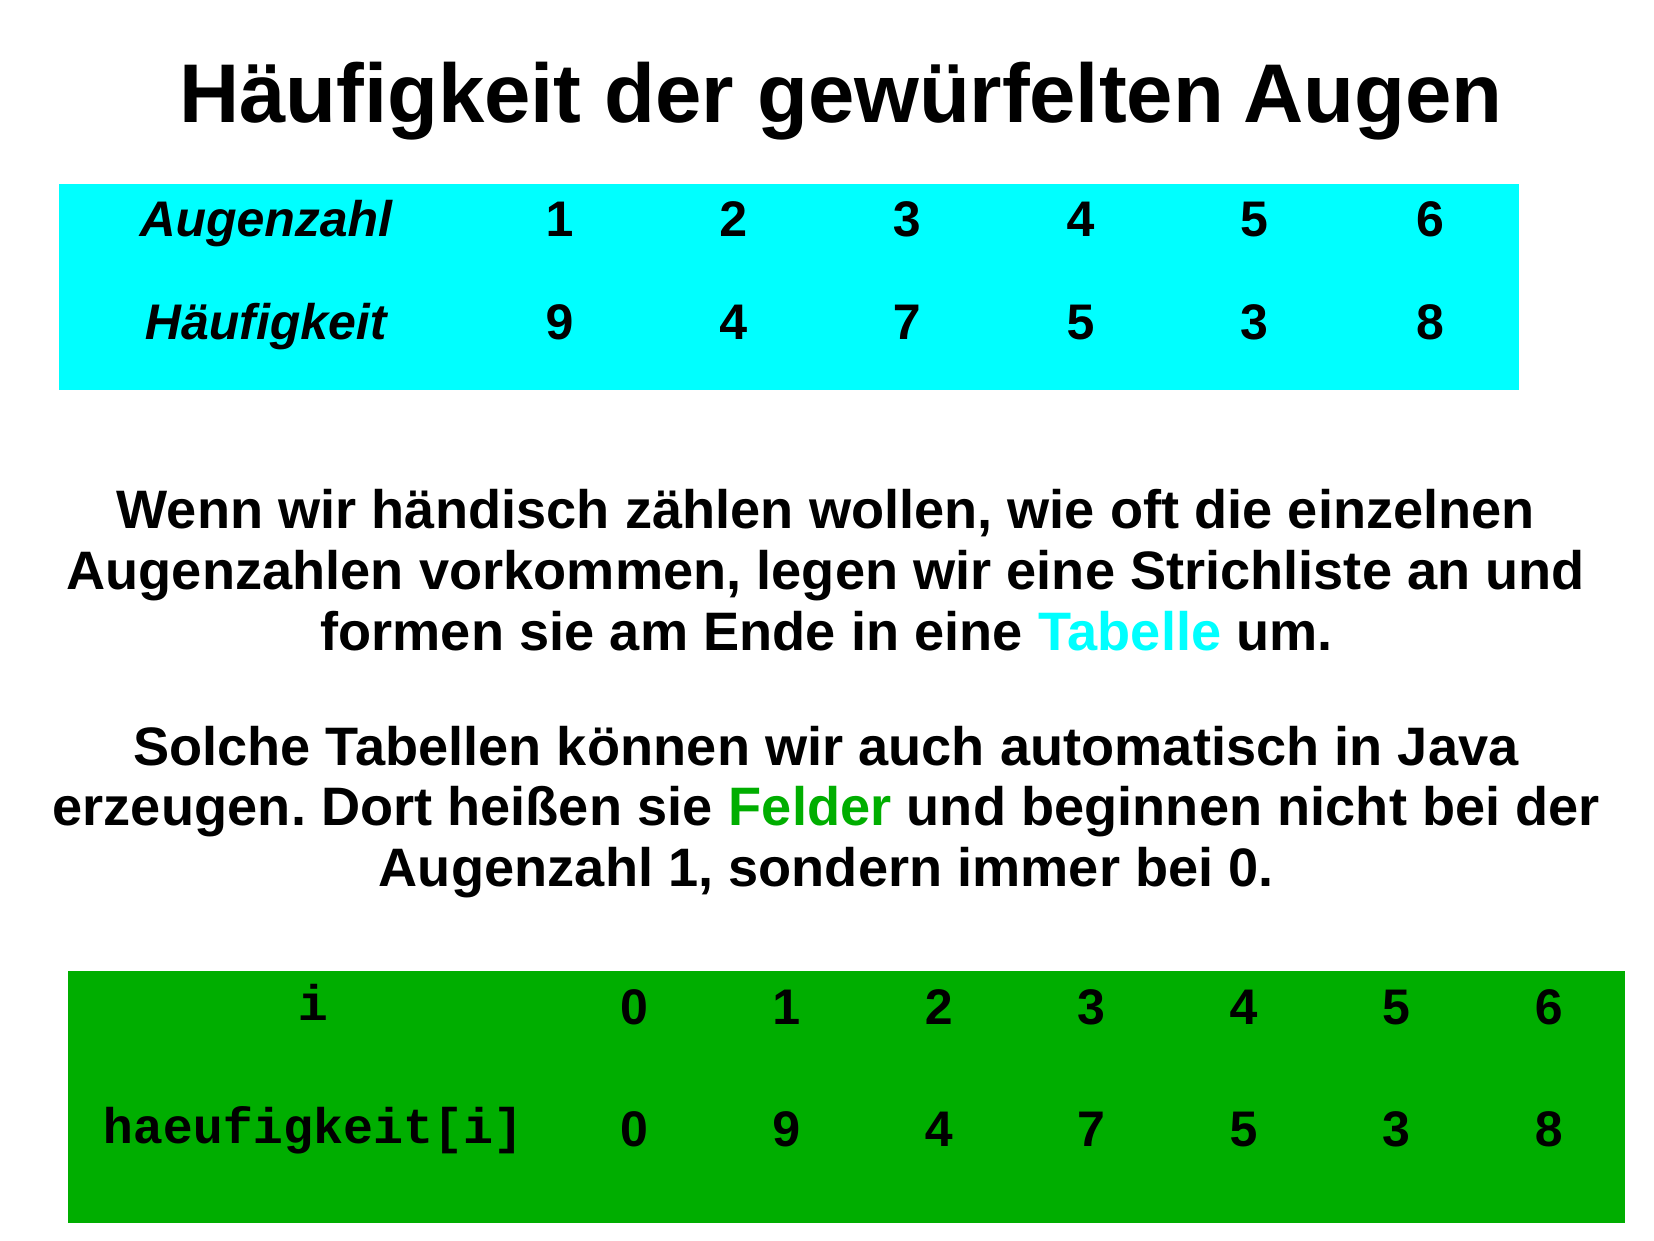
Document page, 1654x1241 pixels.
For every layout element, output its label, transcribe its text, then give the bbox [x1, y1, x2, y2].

table_cell 8 [1341, 287, 1519, 390]
table_cell 4 [646, 287, 820, 390]
table_cell 7 [820, 287, 994, 390]
table_cell 0 [558, 1094, 710, 1223]
table_header i [68, 971, 558, 1094]
table_cell 3 [1320, 1094, 1472, 1223]
text_box Häufigkeit der gewürfelten Augen [88, 39, 1595, 148]
table_header 5 [1320, 971, 1472, 1094]
table_cell haeufigkeit[i] [68, 1094, 558, 1223]
table_header 3 [820, 184, 994, 287]
table_cell 9 [473, 287, 646, 390]
table_header 4 [1167, 971, 1320, 1094]
table_header 3 [1015, 971, 1167, 1094]
table_cell 5 [1167, 1094, 1320, 1223]
table_cell 7 [1015, 1094, 1167, 1223]
table_cell 8 [1472, 1094, 1625, 1223]
table_cell 4 [862, 1094, 1015, 1223]
table_cell Häufigkeit [59, 287, 473, 390]
table_header Augenzahl [59, 184, 473, 287]
table_cell 3 [1167, 287, 1341, 390]
table_cell 5 [994, 287, 1167, 390]
table_header 4 [994, 184, 1167, 287]
table_header 1 [710, 971, 862, 1094]
text_box Solche Tabellen können wir auch automatisch in Java erzeugen. Dort heißen sie Felder und beginnen nicht bei der Augenzahl 1, sondern immer bei 0. [29, 708, 1625, 916]
table_header 6 [1341, 184, 1519, 287]
table_header 1 [473, 184, 646, 287]
table_header 2 [646, 184, 820, 287]
table_header 6 [1472, 971, 1625, 1094]
table_header 2 [862, 971, 1015, 1094]
text_box Wenn wir händisch zählen wollen, wie oft die einzelnen Augenzahlen vorkommen, legen wir eine Strichliste an und formen sie am Ende in eine Tabelle um. [29, 472, 1625, 680]
table_header 5 [1167, 184, 1341, 287]
table_cell 9 [710, 1094, 862, 1223]
table_header 0 [558, 971, 710, 1094]
